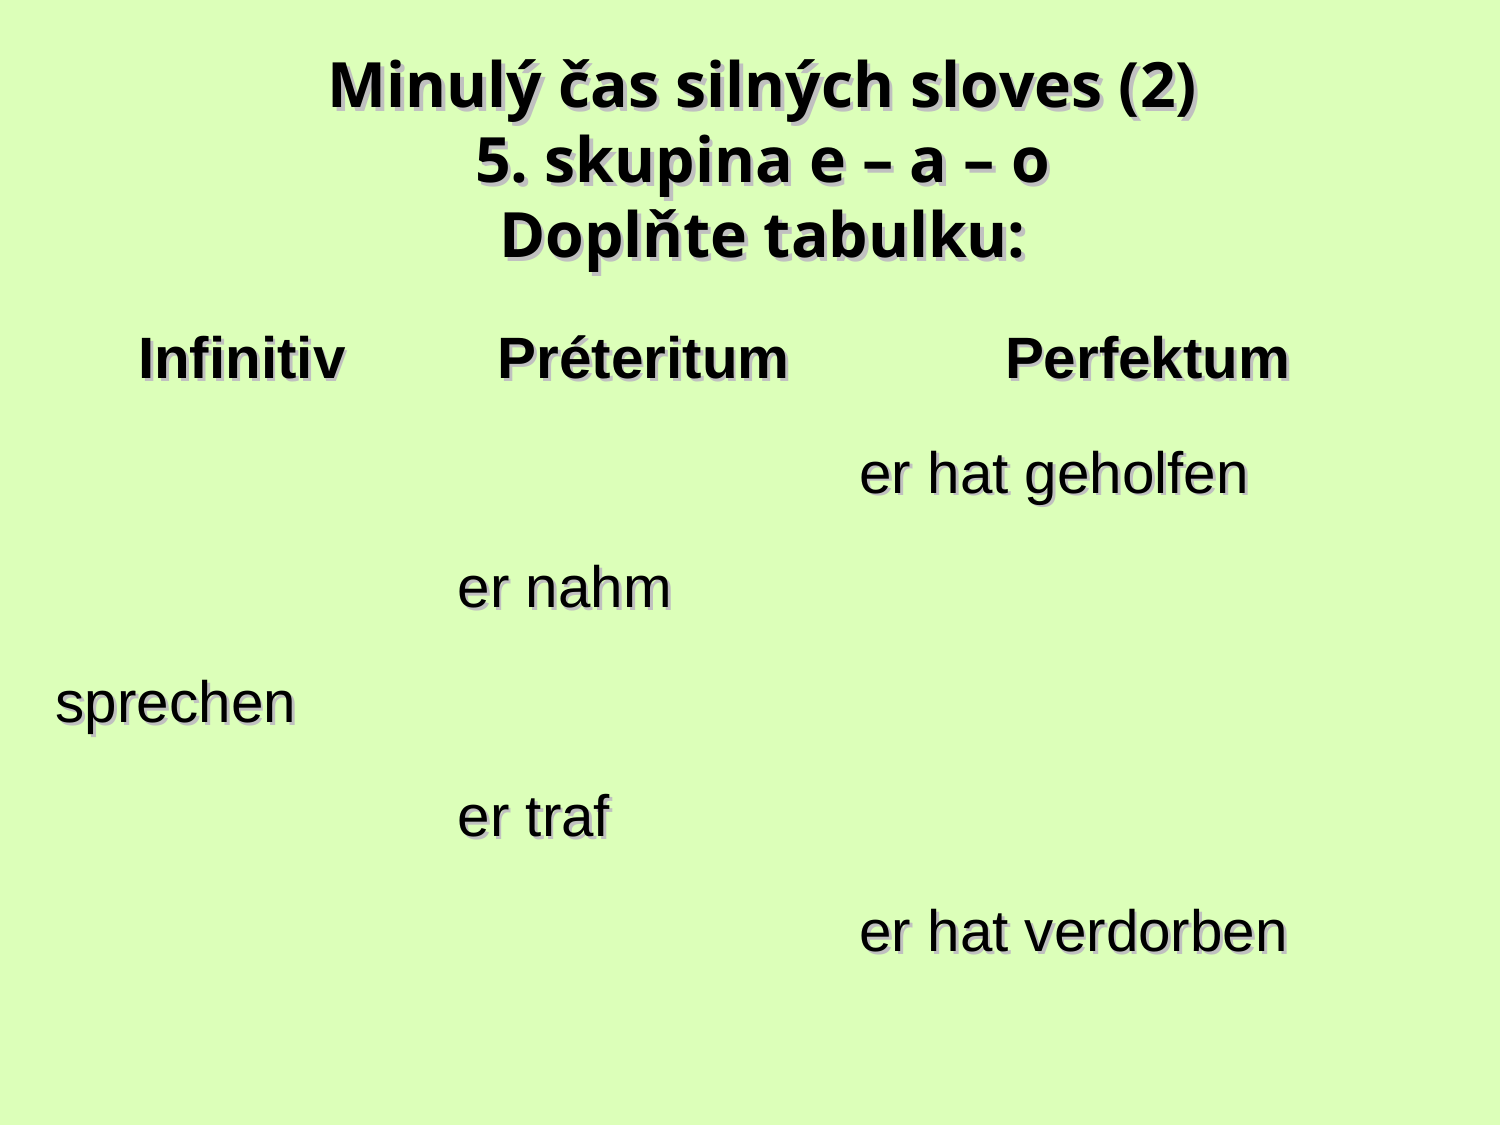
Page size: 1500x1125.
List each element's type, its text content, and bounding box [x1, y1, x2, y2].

table_cell er hat verdorben [845, 885, 1451, 1000]
table_header Préteritum [443, 313, 845, 427]
table_cell er traf [443, 771, 845, 885]
table_cell [41, 427, 443, 542]
table_cell [41, 771, 443, 885]
table_cell [41, 542, 443, 656]
title Minulý čas silných sloves (2) 5. skupina e – a – o Doplňte tabulku: [75, 37, 1451, 278]
table_cell [845, 542, 1451, 656]
table_cell [41, 885, 443, 1000]
table_cell [443, 427, 845, 542]
table_cell sprechen [41, 656, 443, 771]
table_cell [443, 885, 845, 1000]
table_cell [845, 771, 1451, 885]
table_cell [845, 656, 1451, 771]
table_cell [443, 656, 845, 771]
table_header Infinitiv [41, 313, 443, 427]
table_cell er nahm [443, 542, 845, 656]
table_header Perfektum [845, 313, 1451, 427]
table_cell er hat geholfen [845, 427, 1451, 542]
